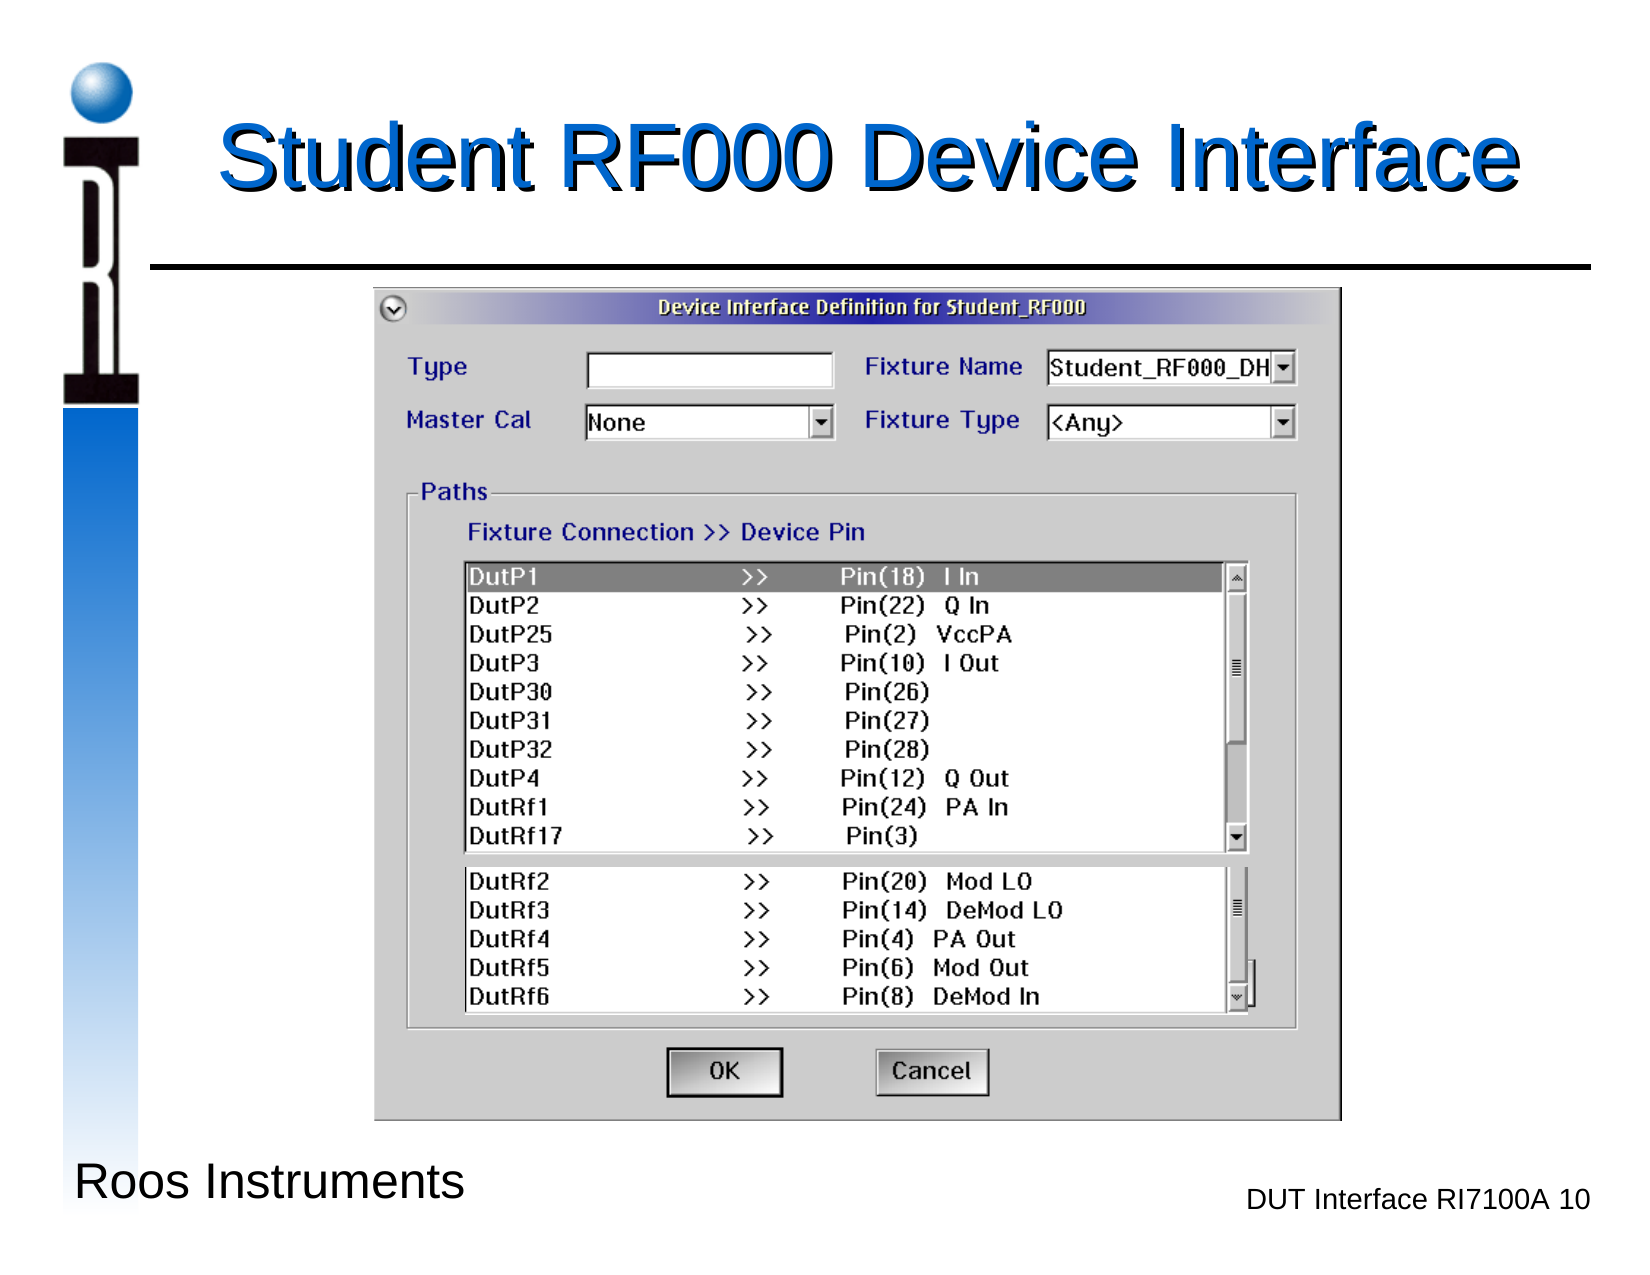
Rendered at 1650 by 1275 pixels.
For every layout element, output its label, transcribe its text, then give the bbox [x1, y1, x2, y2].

title Student RF000 Device Interface [147, 59, 1591, 253]
picture [59, 59, 144, 411]
picture [373, 287, 1342, 1121]
